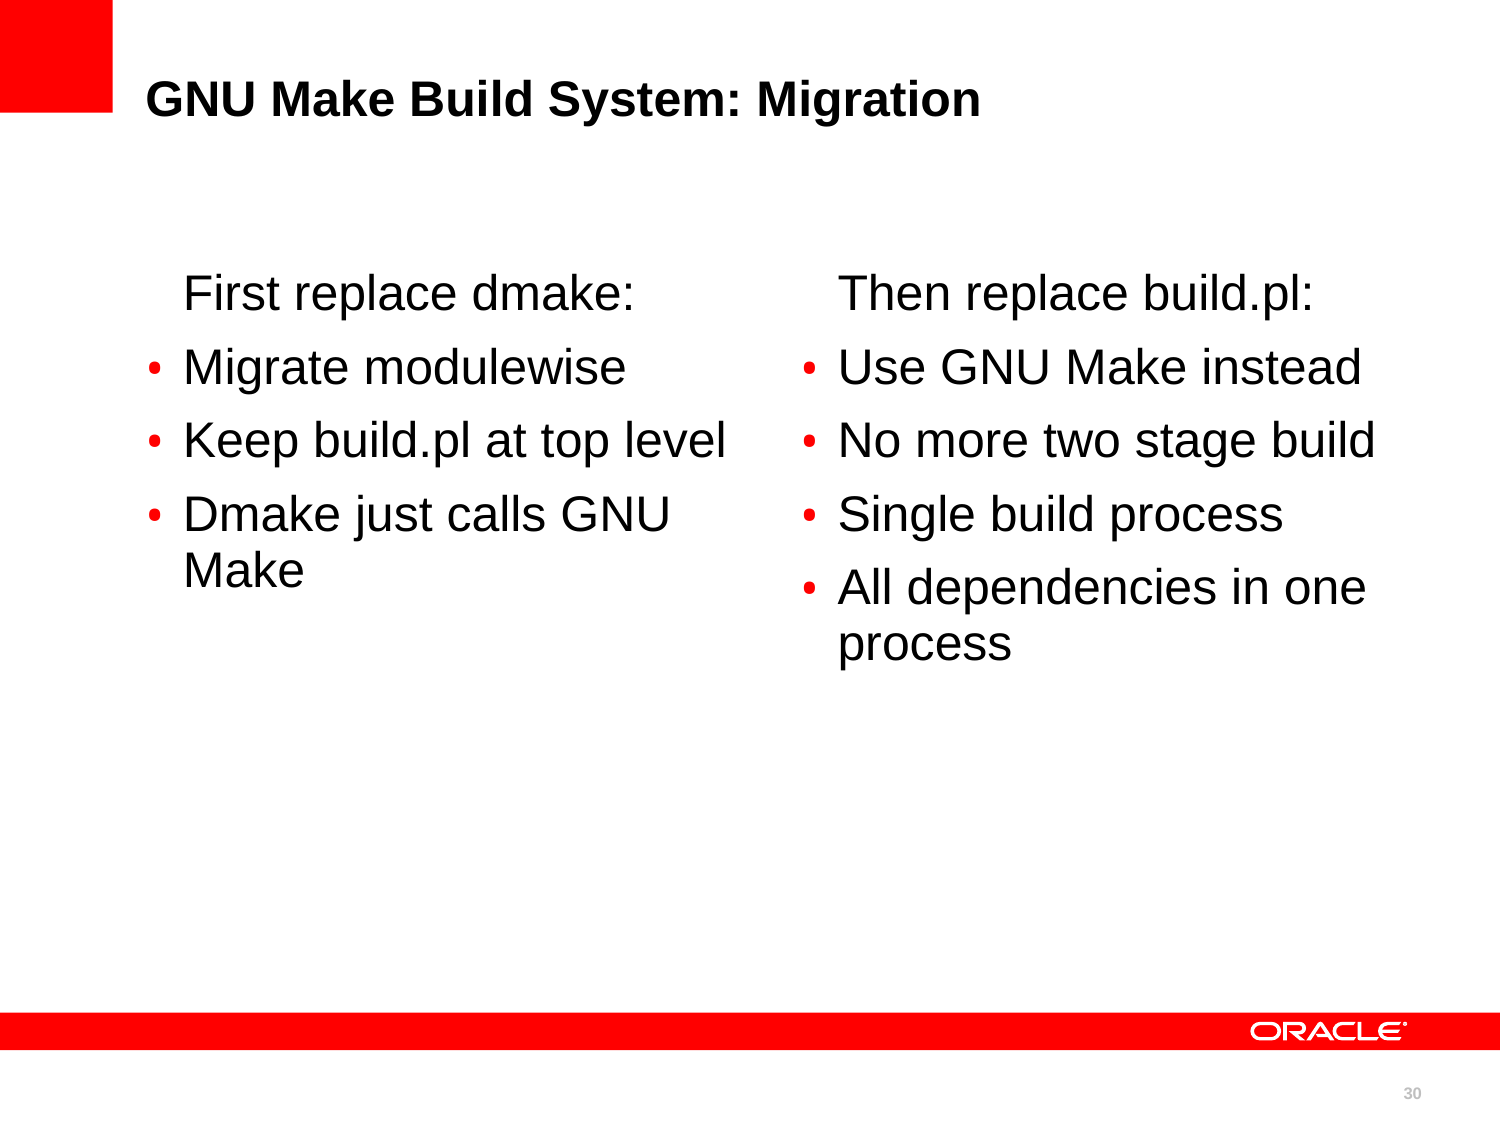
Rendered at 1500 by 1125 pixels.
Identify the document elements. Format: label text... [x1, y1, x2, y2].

list First replace dmake: Migrate modulewise Keep build.pl at top level Dmake just calls GNU Make [145, 265, 769, 1009]
title GNU Make Build System: Migration [145, 67, 1388, 220]
list Then replace build.pl: Use GNU Make instead No more two stage build Single build process All dependencies in one process [799, 265, 1424, 994]
